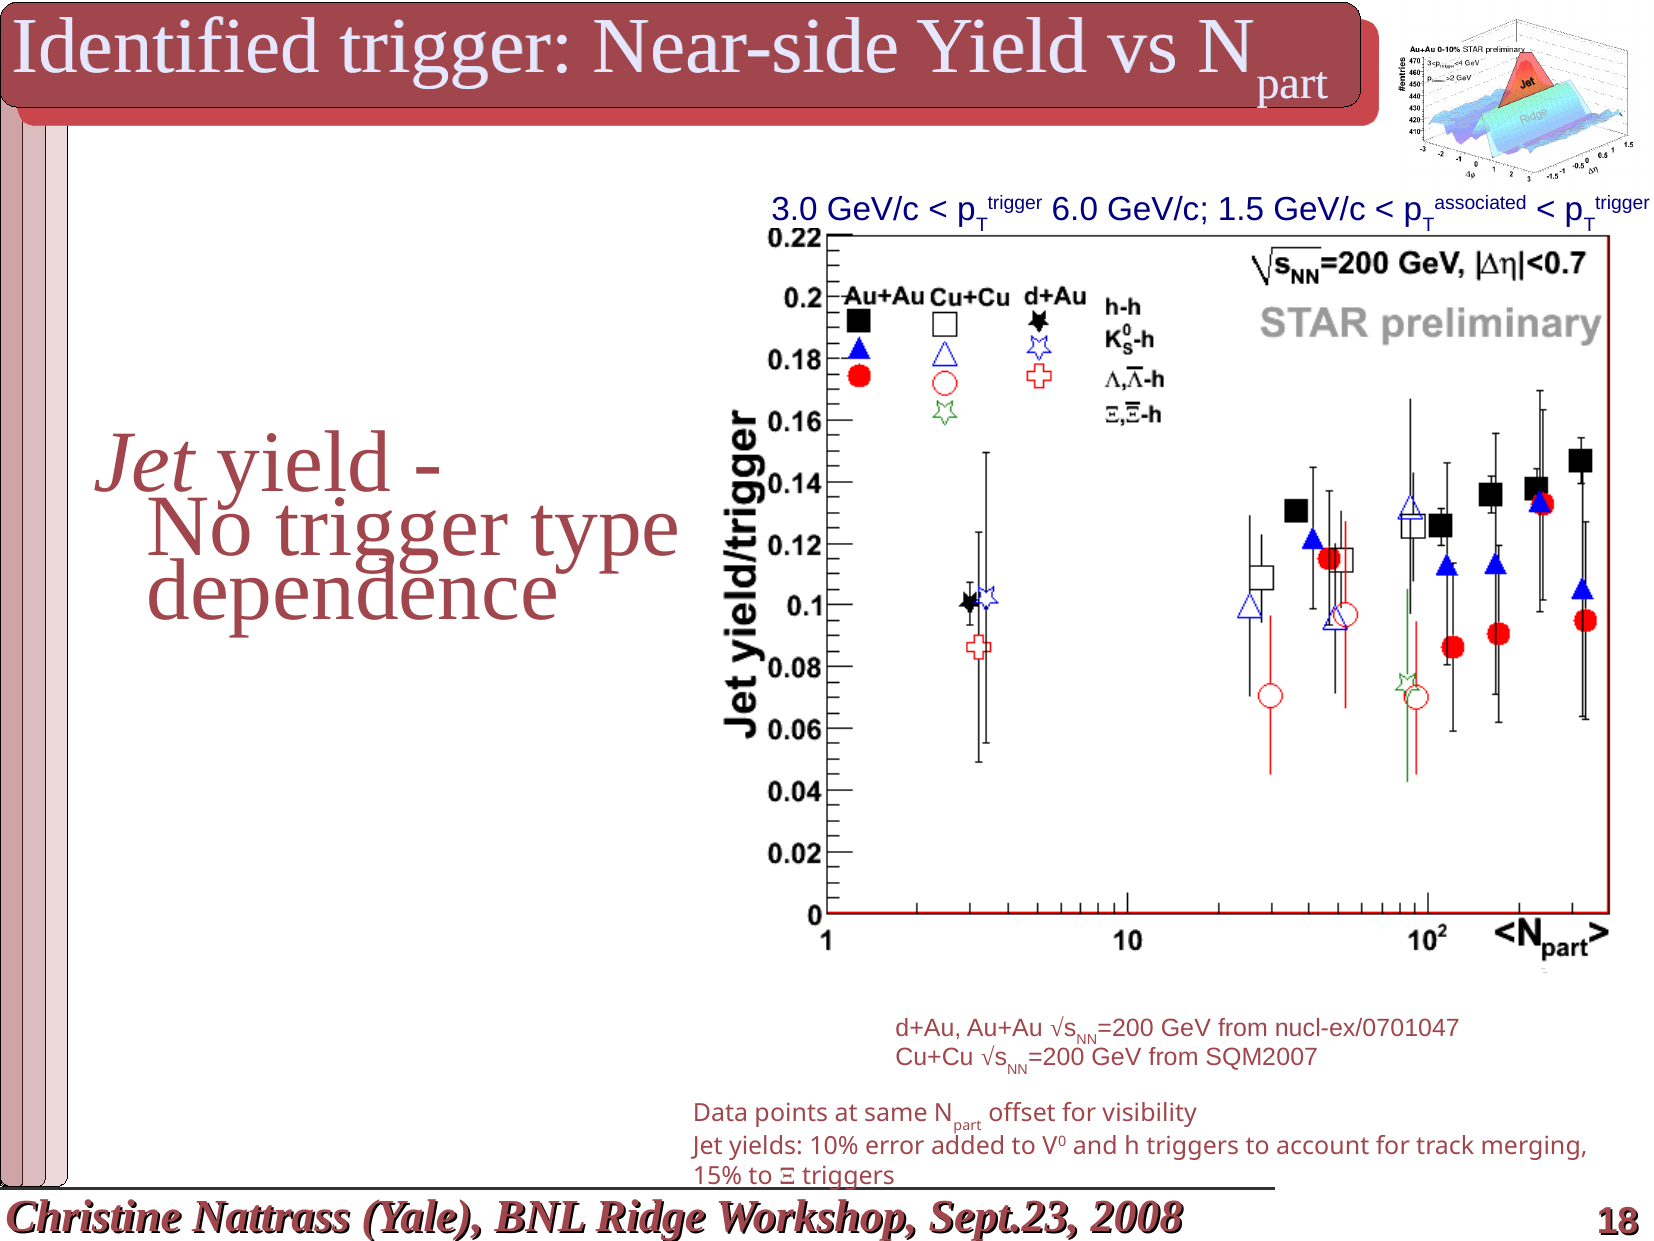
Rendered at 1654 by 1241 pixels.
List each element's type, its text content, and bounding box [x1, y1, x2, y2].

picture [717, 228, 1620, 976]
text_box [668, 243, 1648, 993]
list Jet yield - No trigger type dependence [75, 440, 717, 752]
text_box Data points at same Npart offset for visibility Jet yields: 10% error added to V0 and h triggers to account for track merging, 15% to  triggers [678, 1087, 1653, 1208]
text_box d+Au, Au+Au √sNN=200 GeV from nucl-ex/0701047 Cu+Cu √sNN=200 GeV from SQM2007 [880, 1005, 1601, 1065]
text_box 3.0 GeV/c < pTtrigger 6.0 GeV/c; 1.5 GeV/c < pTassociated < pTtrigger [756, 183, 1653, 243]
picture [1398, 0, 1653, 193]
text_box [668, 167, 1398, 440]
title Identified trigger: Near-side Yield vs Npart [11, 0, 1398, 133]
